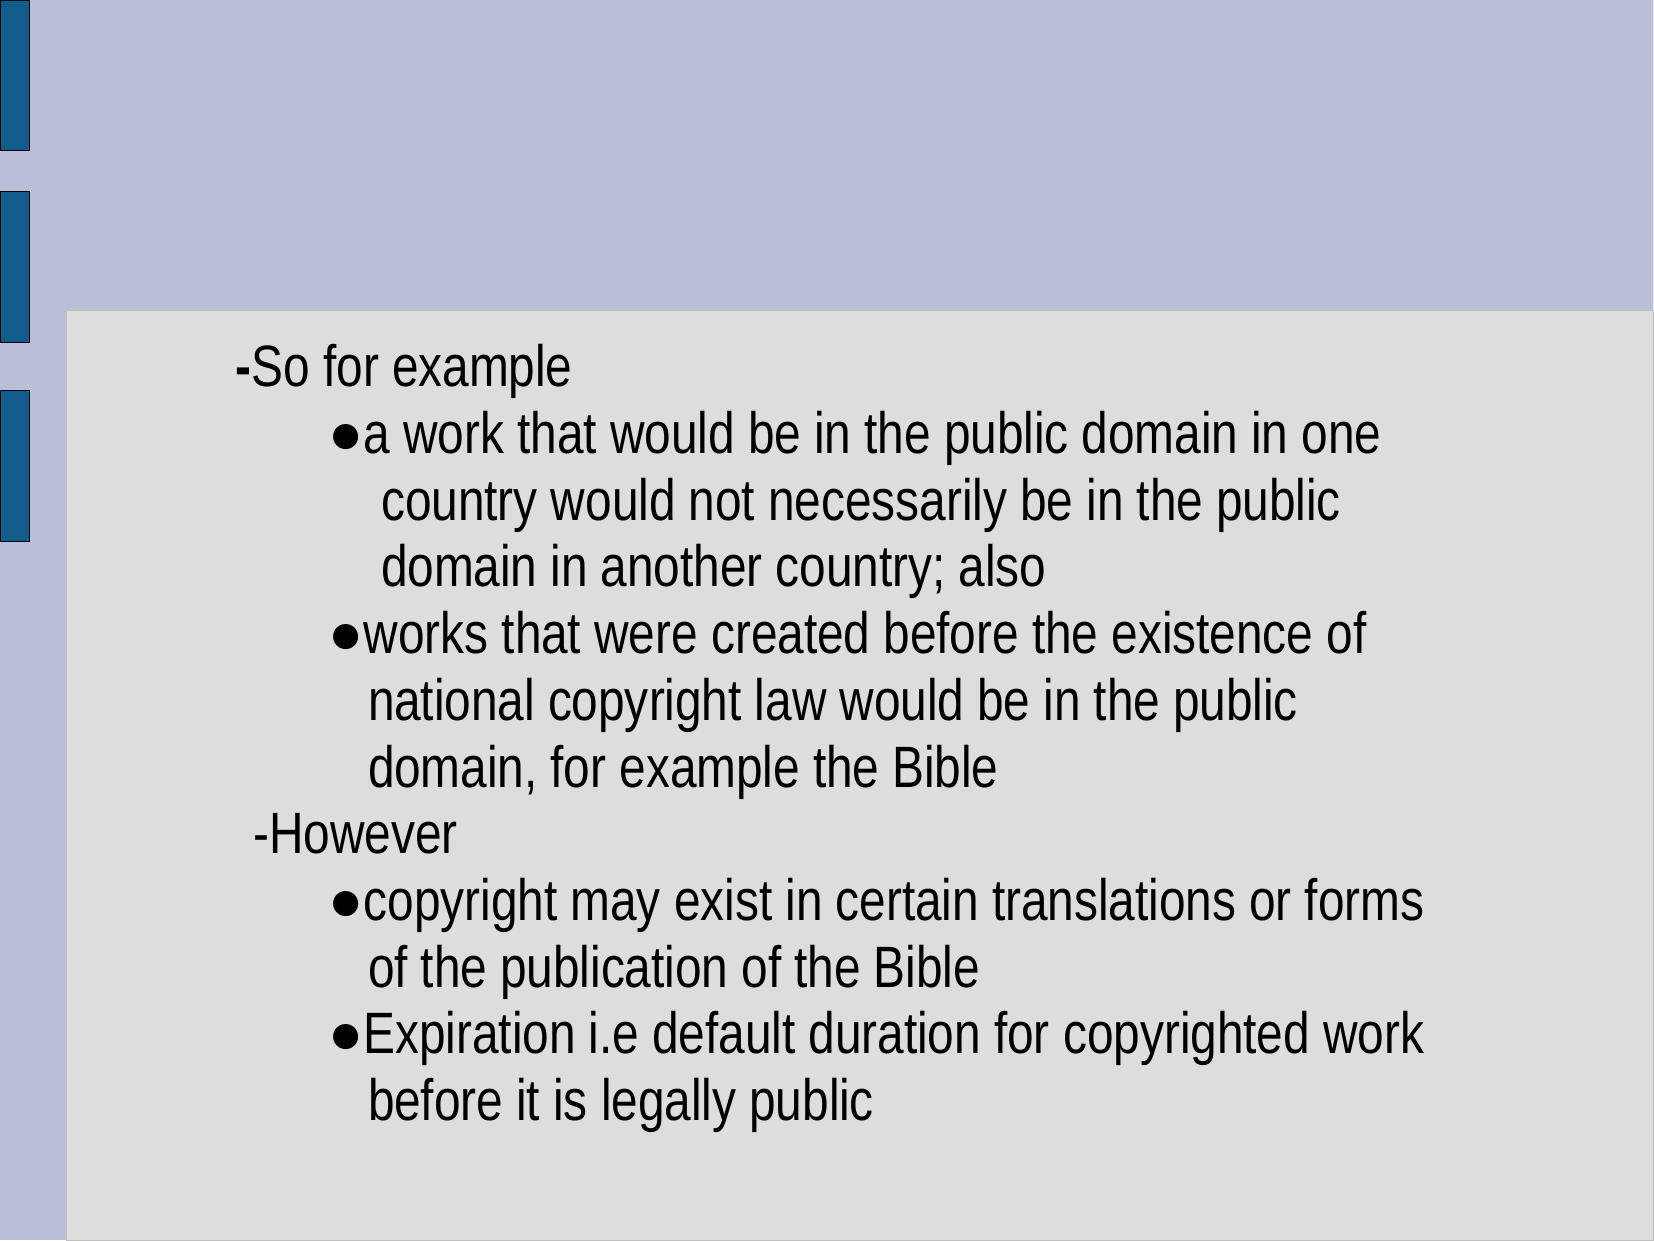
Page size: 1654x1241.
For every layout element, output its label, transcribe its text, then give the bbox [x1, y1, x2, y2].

text_box -So for example ●a work that would be in the public domain in one country would not necessarily be in the public domain in another country; also ●works that were created before the existence of national copyright law would be in the public domain, for example the Bible -However ●copyright may exist in certain translations or forms of the publication of the Bible ●Expiration i.e default duration for copyrighted work before it is legally public [88, 324, 1595, 1201]
